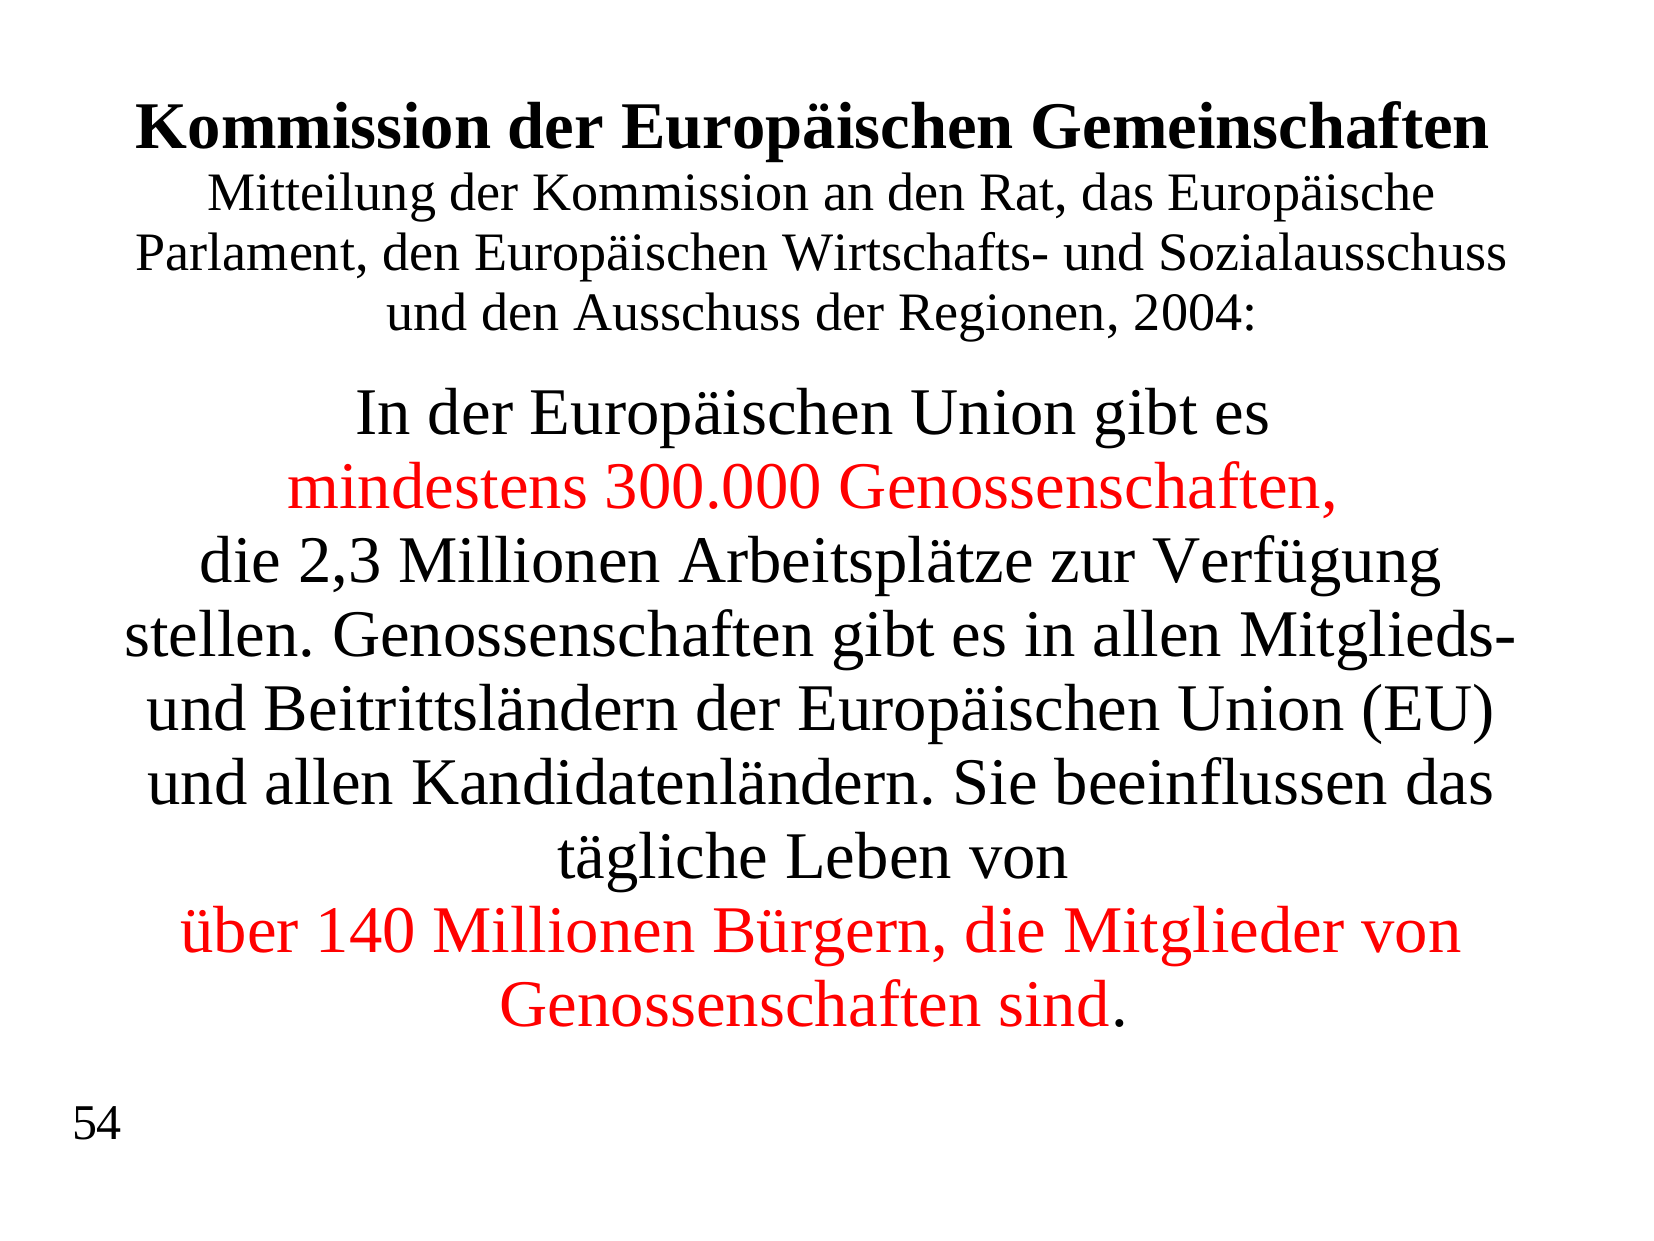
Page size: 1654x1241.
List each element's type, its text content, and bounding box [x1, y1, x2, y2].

text_box <Nummer> [72, 1094, 307, 1156]
text_box Kommission der Europäischen Gemeinschaften Mitteilung der Kommission an den Rat, das Europäische Parlament, den Europäischen Wirtschafts- und Sozialausschuss und den Ausschuss der Regionen, 2004: In der Europäischen Union gibt es mindestens 300.000 Genossenschaften, die 2,3 Millionen Arbeitsplätze zur Verfügung stellen. Genossenschaften gibt es in allen Mitglieds- und Beitrittsländern der Europäischen Union (EU) und allen Kandidatenländern. Sie beeinflussen das tägliche Leben von über 140 Millionen Bürgern, die Mitglieder von Genossenschaften sind. [105, 88, 1539, 1167]
